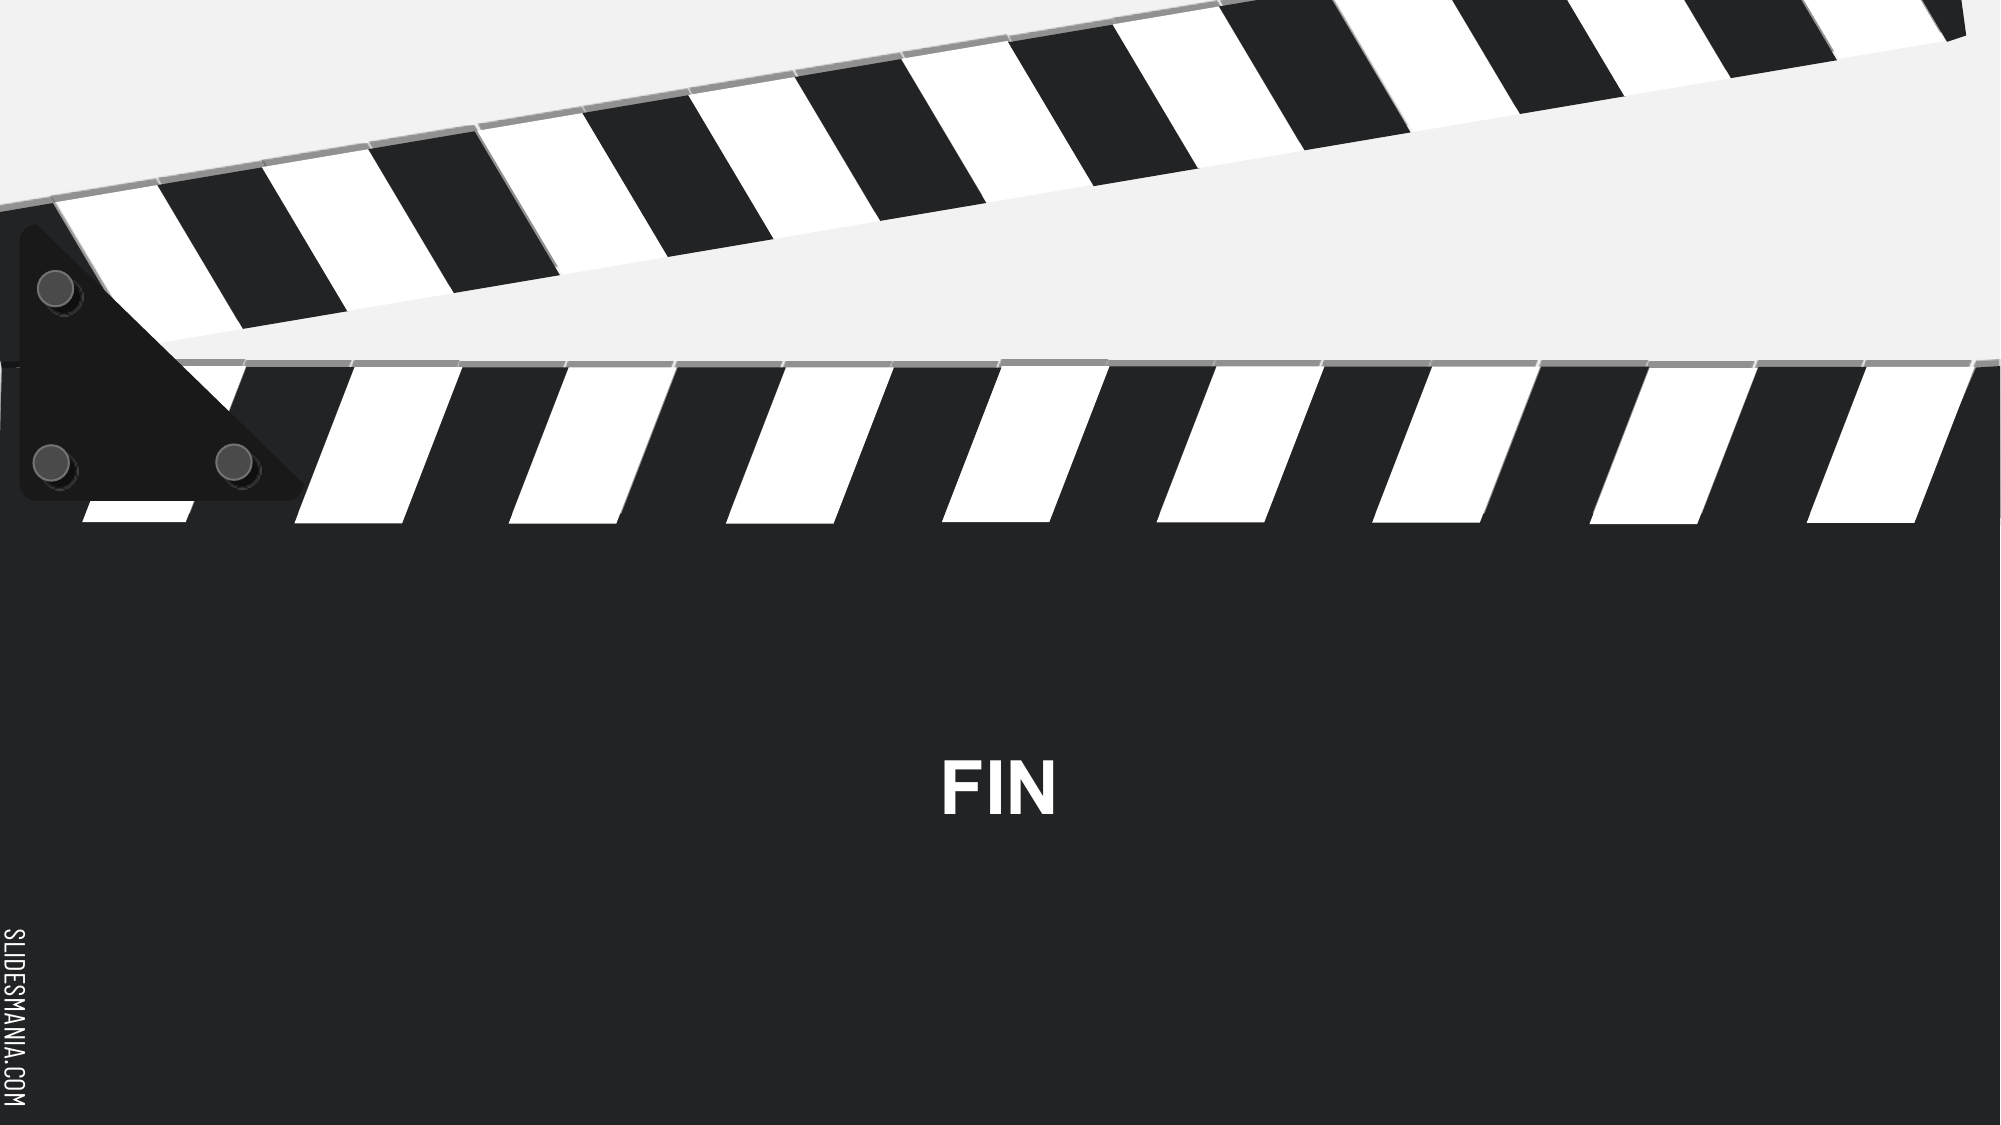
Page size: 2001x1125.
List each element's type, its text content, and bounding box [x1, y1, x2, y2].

text_box FIN [897, 731, 1103, 838]
